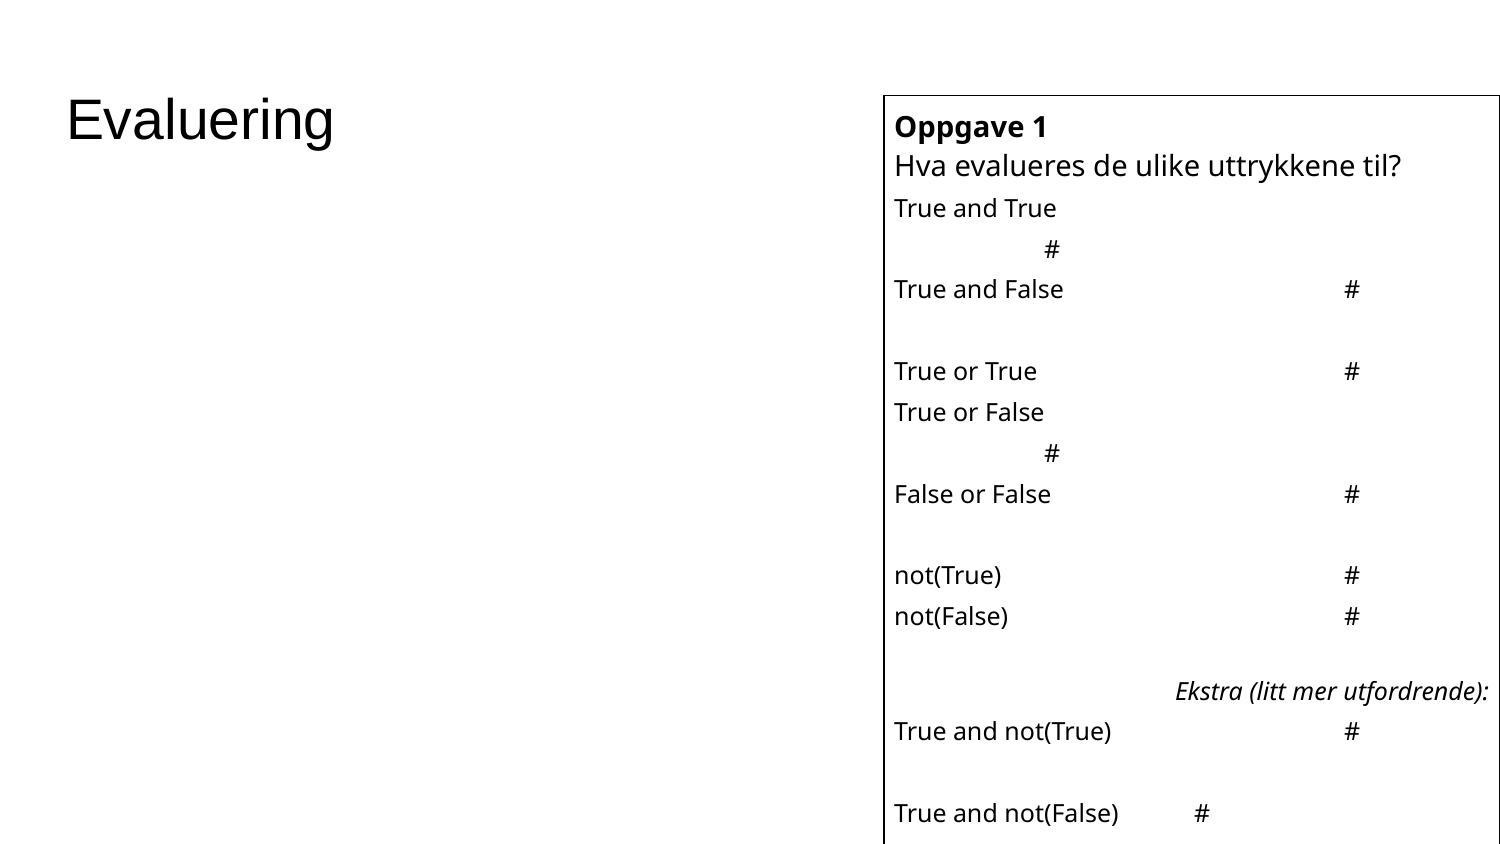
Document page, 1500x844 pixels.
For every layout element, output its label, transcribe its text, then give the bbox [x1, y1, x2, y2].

title Evaluering [51, 72, 1449, 167]
table_header Oppgave 1 Hva evalueres de ulike uttrykkene til? True and True # True and False # True or True # True or False # False or False # not(True) # not(False) # Ekstra (litt mer utfordrende): True and not(True) # True and not(False) # not(True) or not(False) # [885, 96, 1499, 844]
